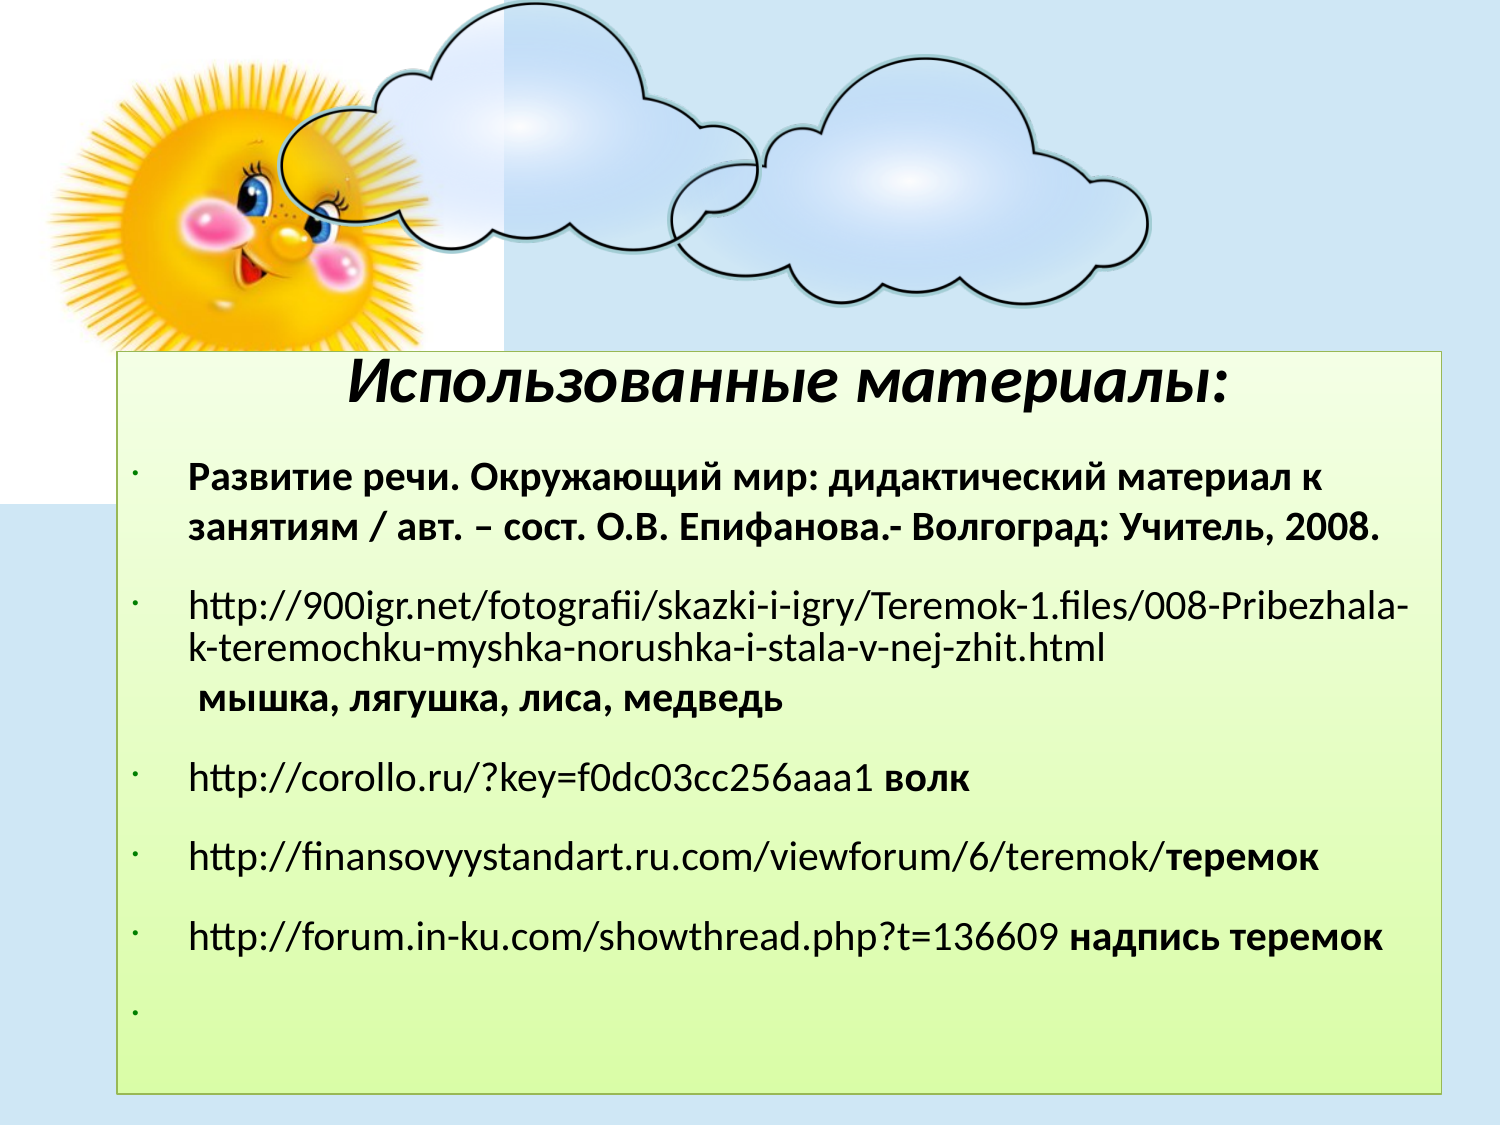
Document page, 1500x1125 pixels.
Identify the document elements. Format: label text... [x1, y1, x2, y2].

text_box Использованные материалы: [331, 328, 1246, 423]
picture [0, 0, 1152, 504]
list Развитие речи. Окружающий мир: дидактический материал к занятиям / авт. – сост. О.В. Епифанова.- Волгоград: Учитель, 2008. http://900igr.net/fotografii/skazki-i-igry/Teremok-1.files/008-Pribezhala-k-teremochku-myshka-norushka-i-stala-v-nej-zhit.html мышка, лягушка, лиса, медведь http://corollo.ru/?key=f0dc03cc256aaa1 волк http://finansovyystandart.ru.com/viewforum/6/teremok/теремок http://forum.in-ku.com/showthread.php?t=136609 надпись теремок [117, 351, 1442, 1094]
